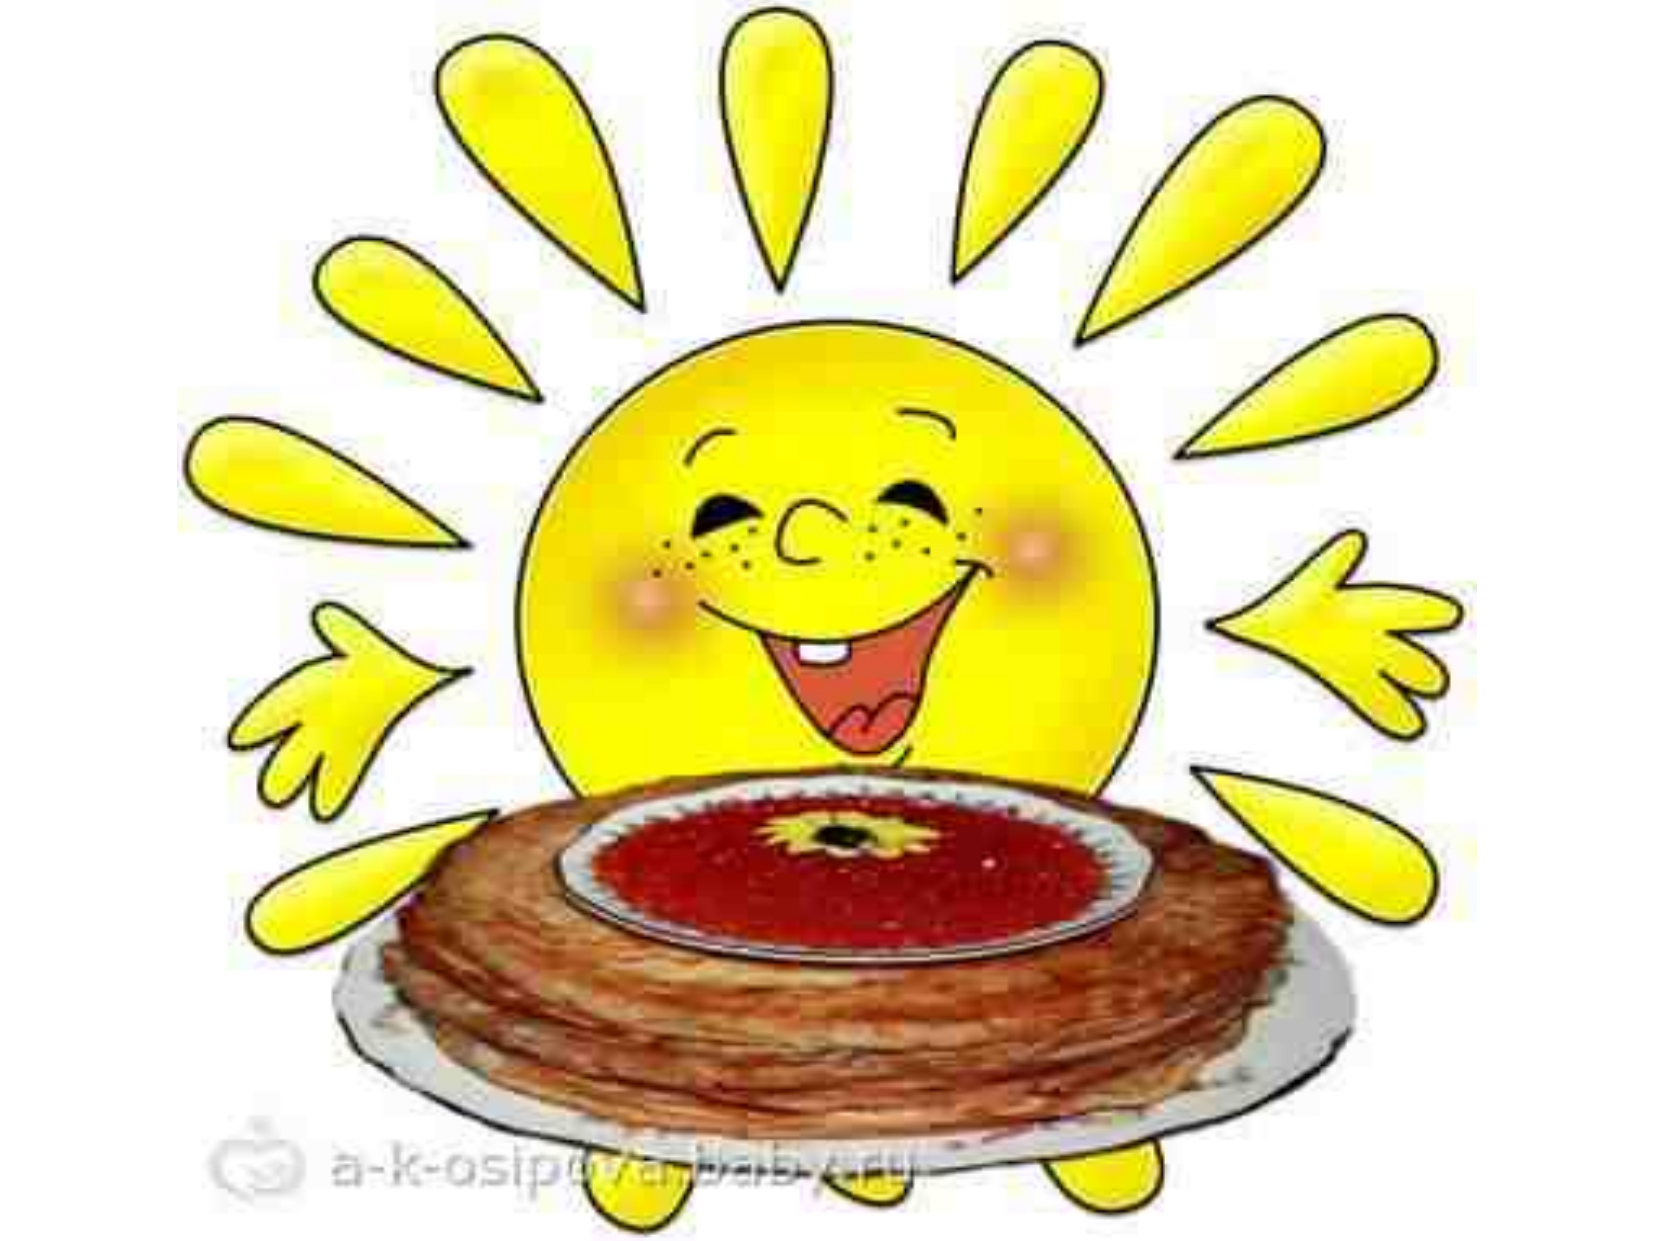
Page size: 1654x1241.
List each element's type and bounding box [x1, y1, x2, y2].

picture [177, 0, 1477, 1241]
